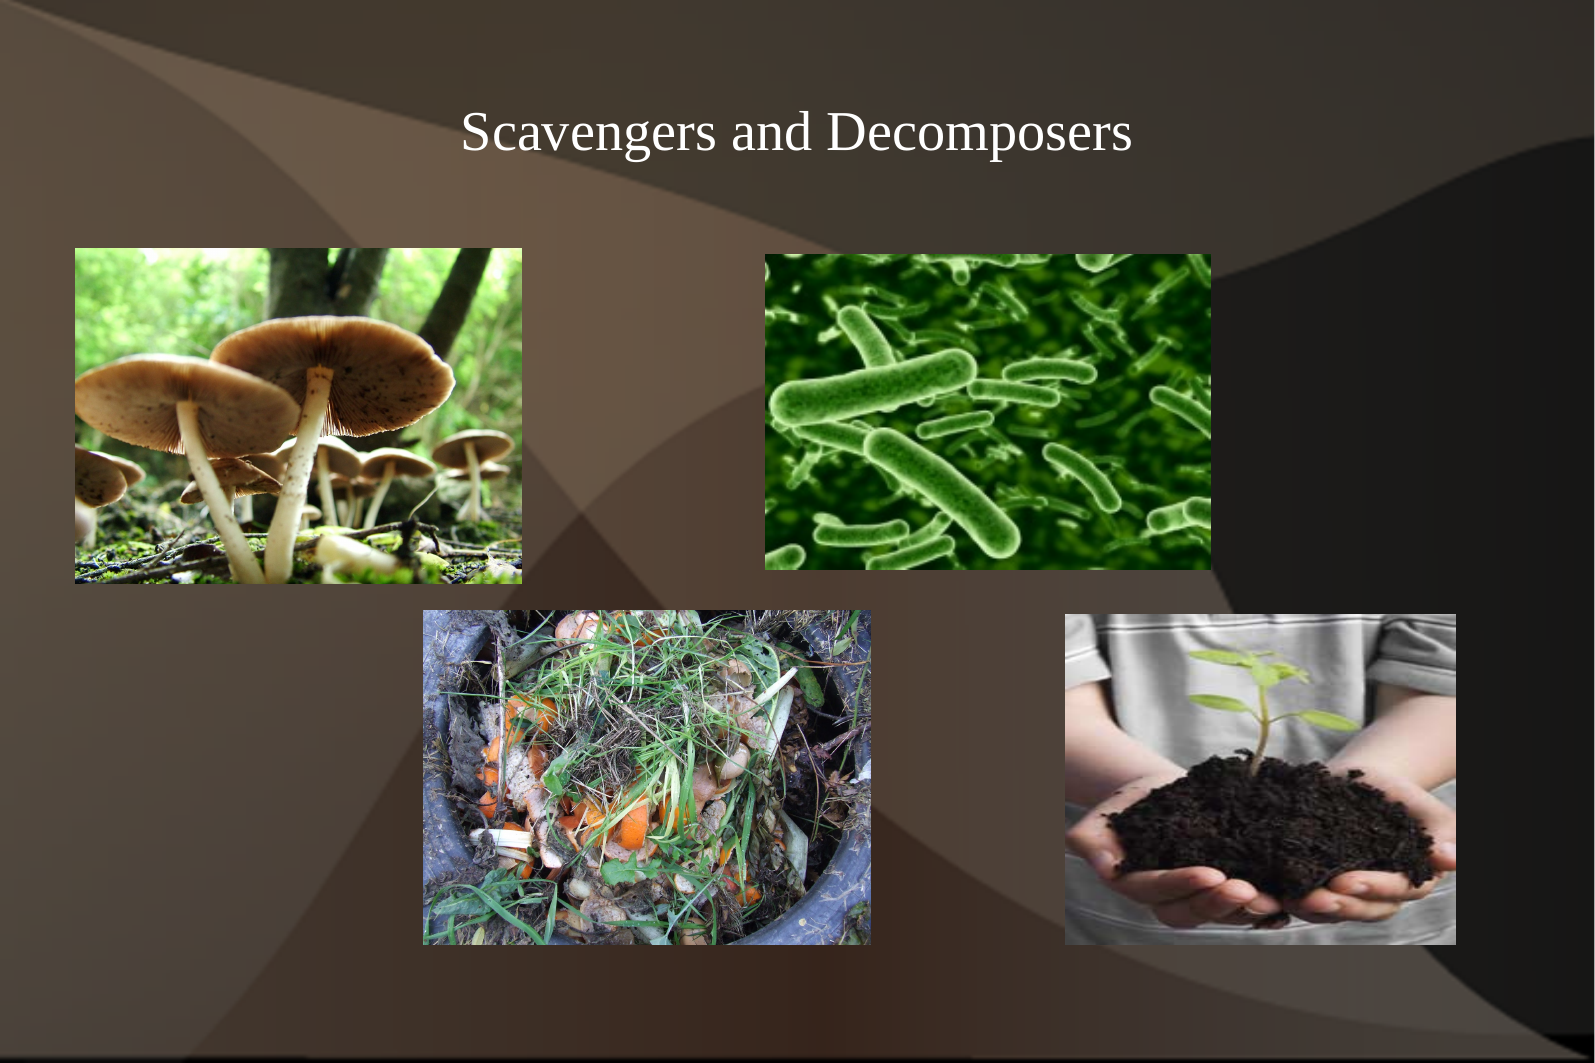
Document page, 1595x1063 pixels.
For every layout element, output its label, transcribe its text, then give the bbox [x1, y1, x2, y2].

title Scavengers and Decomposers [79, 42, 1515, 220]
picture [0, 0, 1595, 1063]
